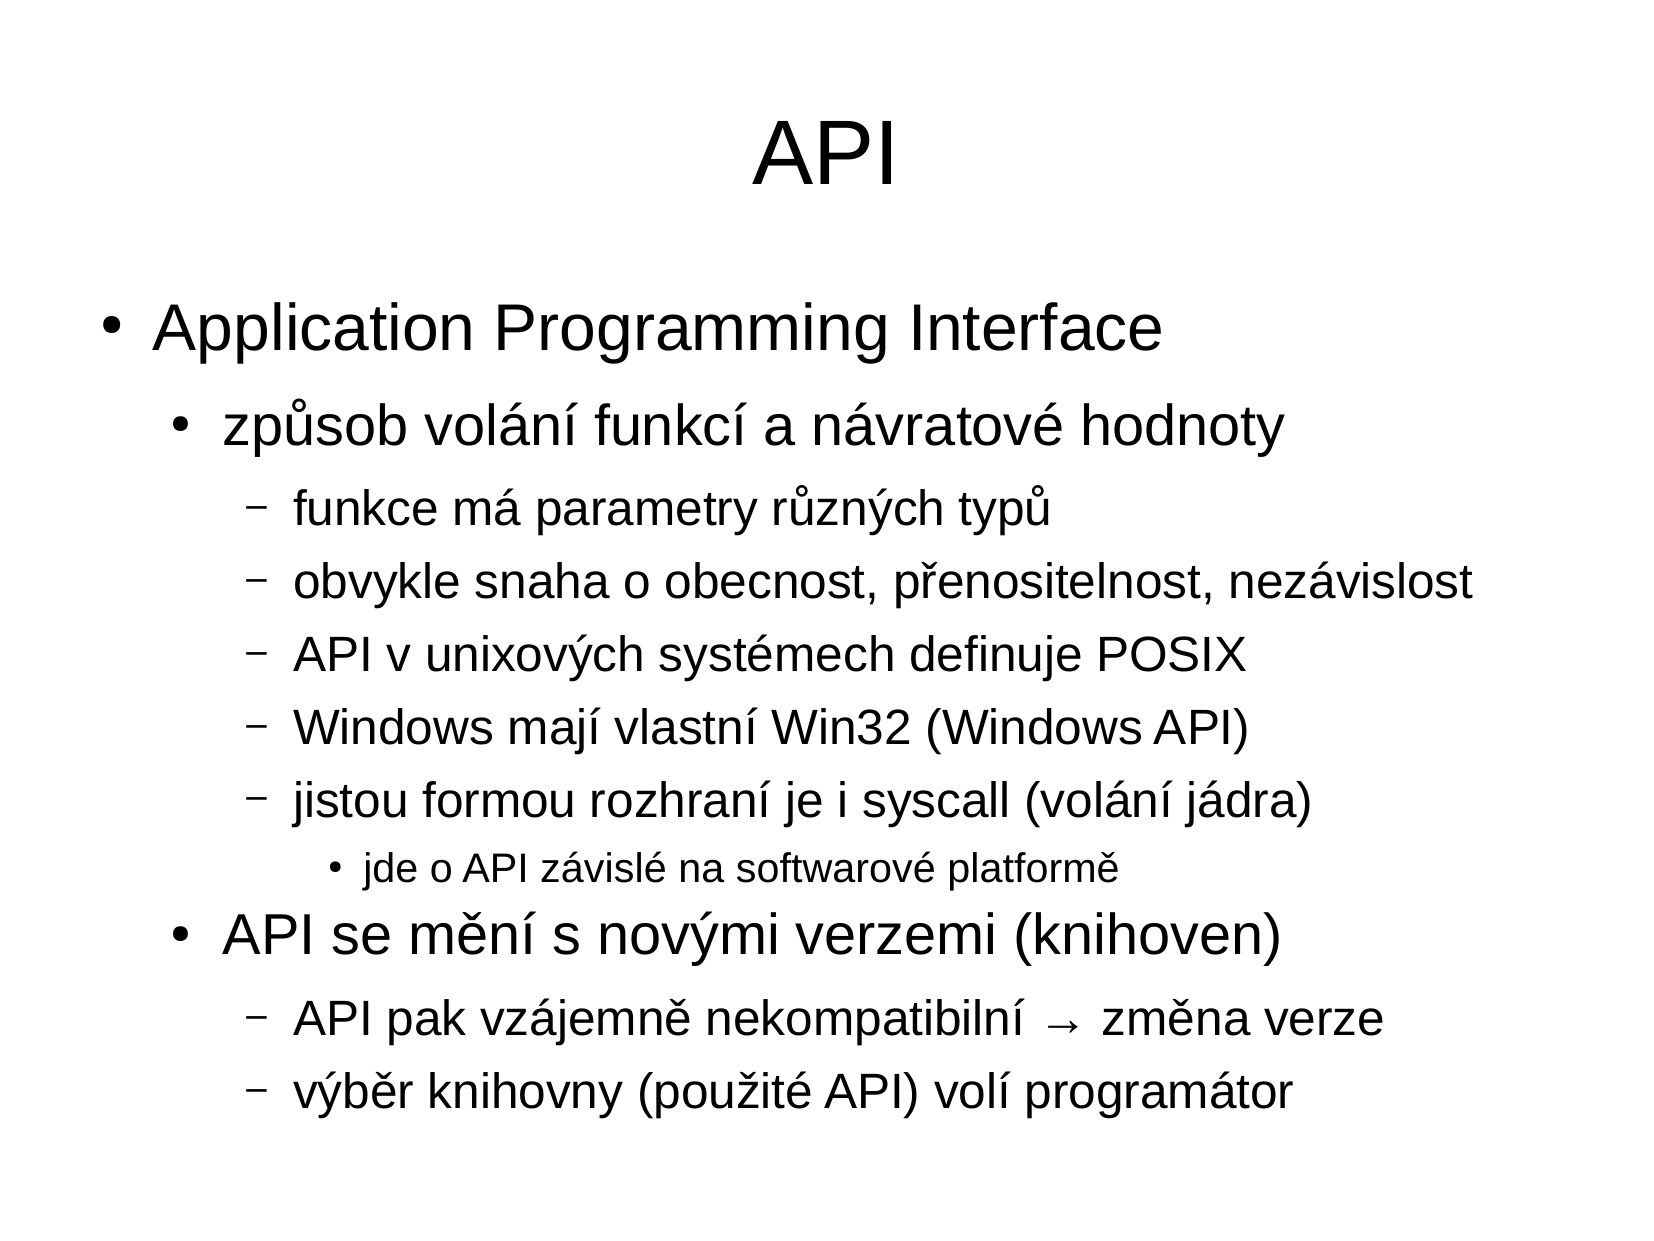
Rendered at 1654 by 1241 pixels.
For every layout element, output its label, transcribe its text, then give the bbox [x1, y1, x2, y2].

list Application Programming Interface způsob volání funkcí a návratové hodnoty funkce má parametry různých typů obvykle snaha o obecnost, přenositelnost, nezávislost API v unixových systémech definuje POSIX Windows mají vlastní Win32 (Windows API) jistou formou rozhraní je i syscall (volání jádra) jde o API závislé na softwarové platformě API se mění s novými verzemi (knihoven) API pak vzájemně nekompatibilní → změna verze výběr knihovny (použité API) volí programátor [82, 290, 1571, 1127]
title API [82, 56, 1571, 250]
